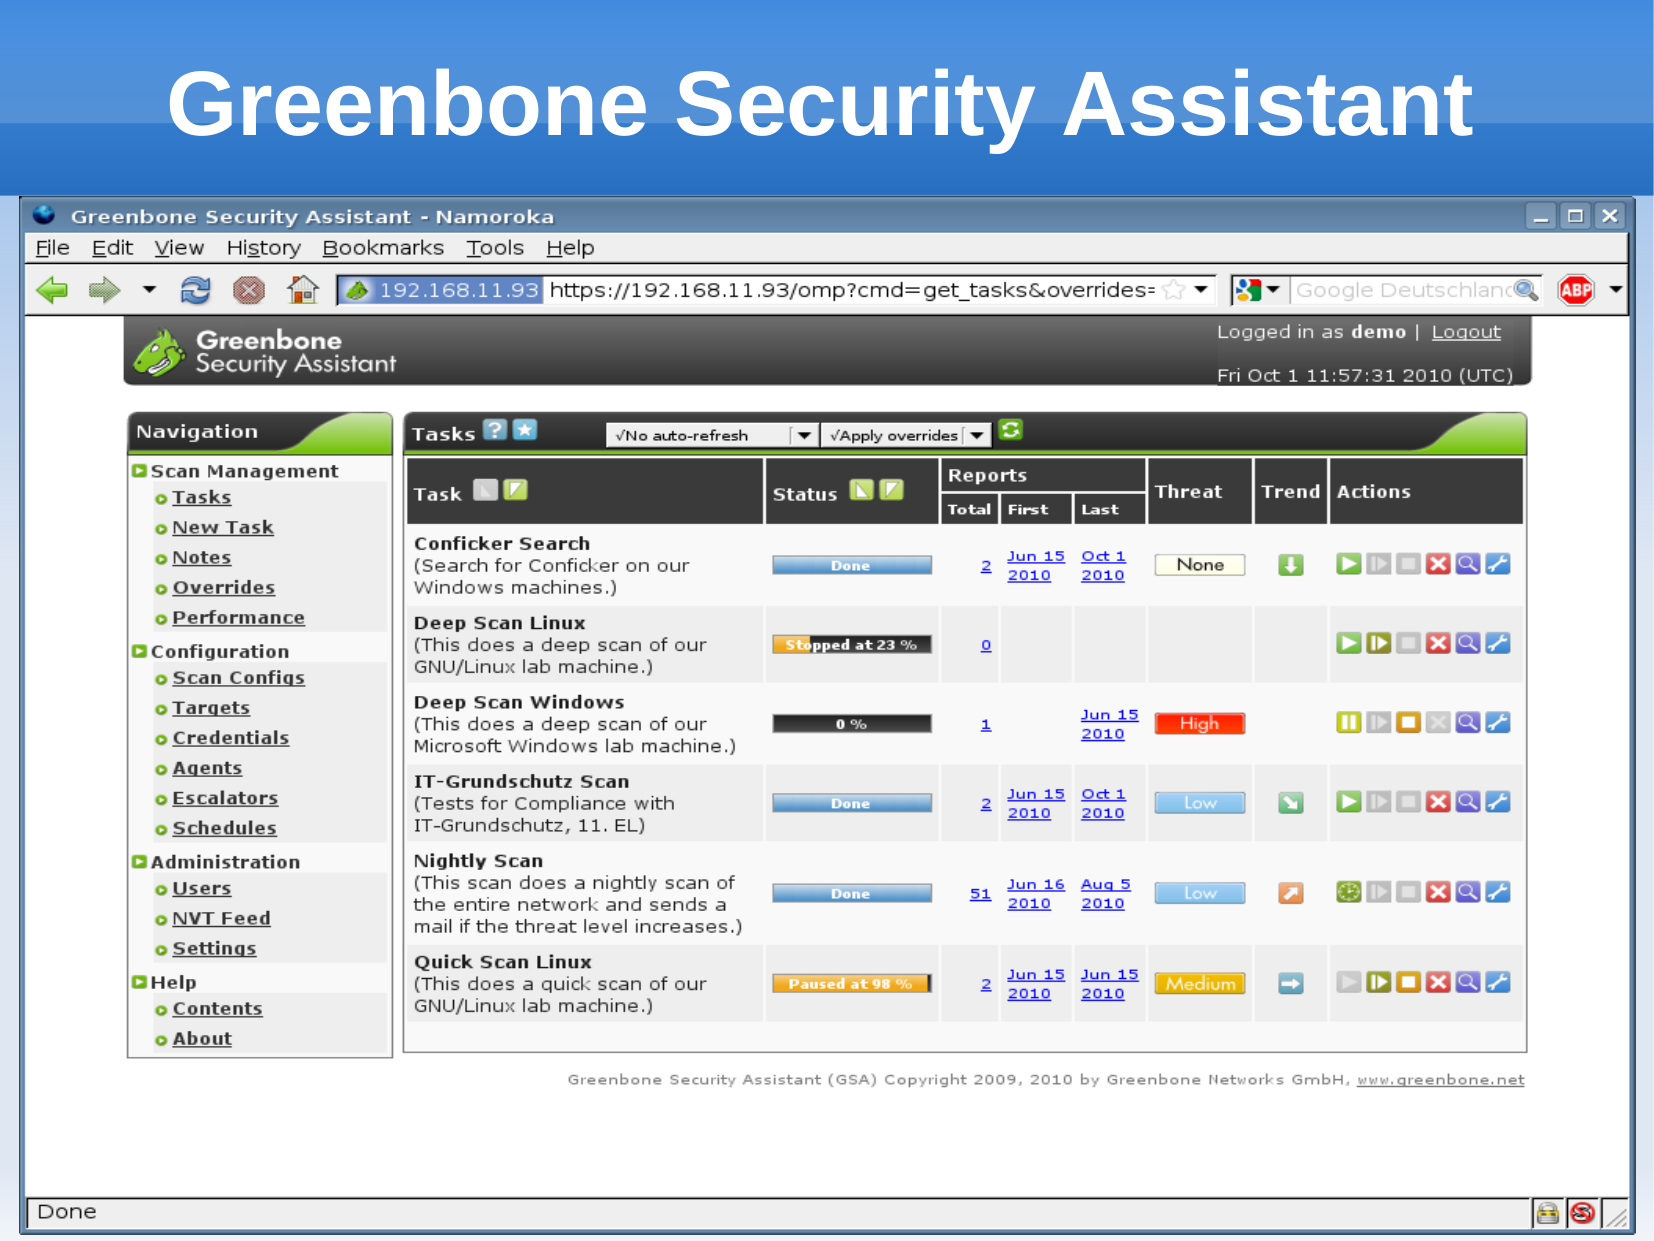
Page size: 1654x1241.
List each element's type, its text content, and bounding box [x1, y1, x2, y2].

title Greenbone Security Assistant [76, 0, 1565, 196]
picture [0, 0, 1654, 1241]
